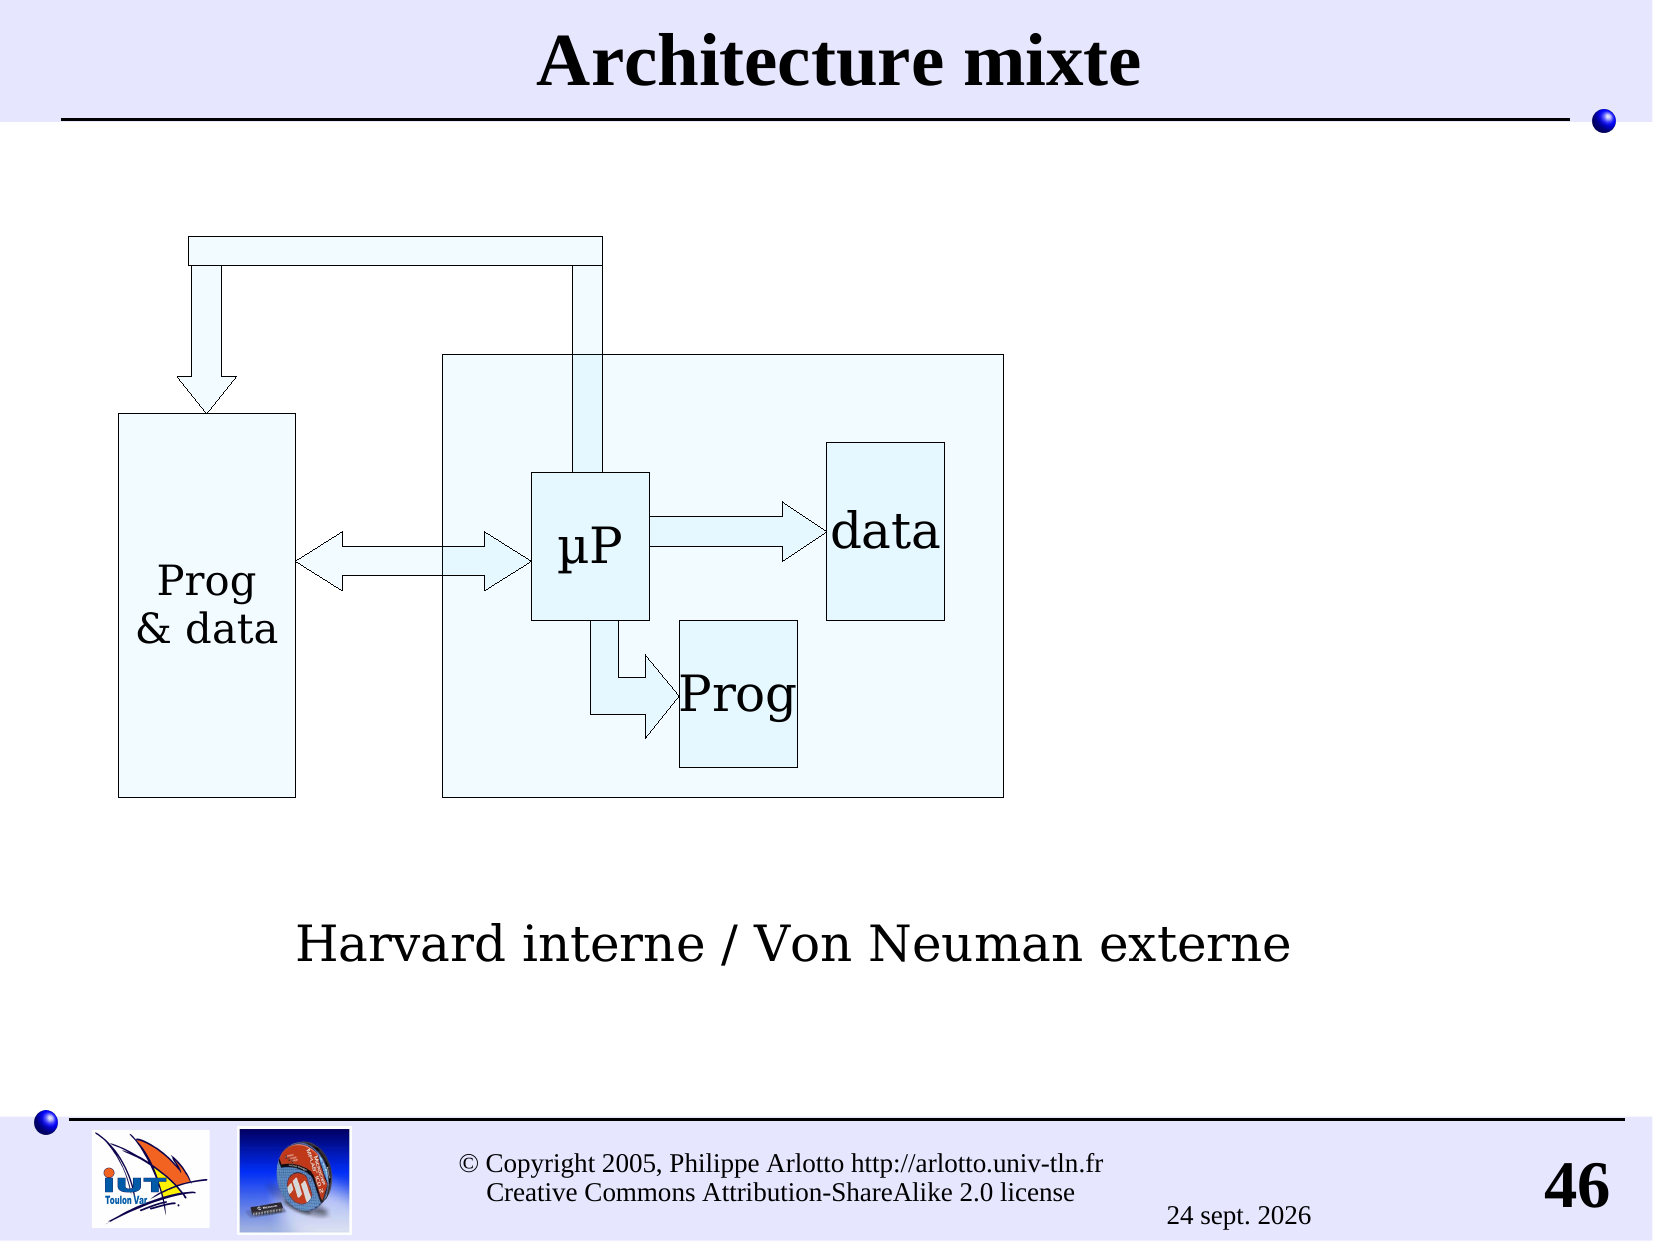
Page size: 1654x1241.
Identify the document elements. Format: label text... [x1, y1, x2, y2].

text_box Prog [679, 620, 798, 768]
text_box Harvard interne / Von Neuman externe [295, 915, 1294, 974]
picture [237, 1126, 352, 1235]
text_box [177, 236, 1004, 798]
text_box data [826, 442, 945, 621]
text_box Prog & data [118, 413, 296, 798]
text_box µP [531, 472, 650, 621]
title Architecture mixte [95, 14, 1585, 107]
